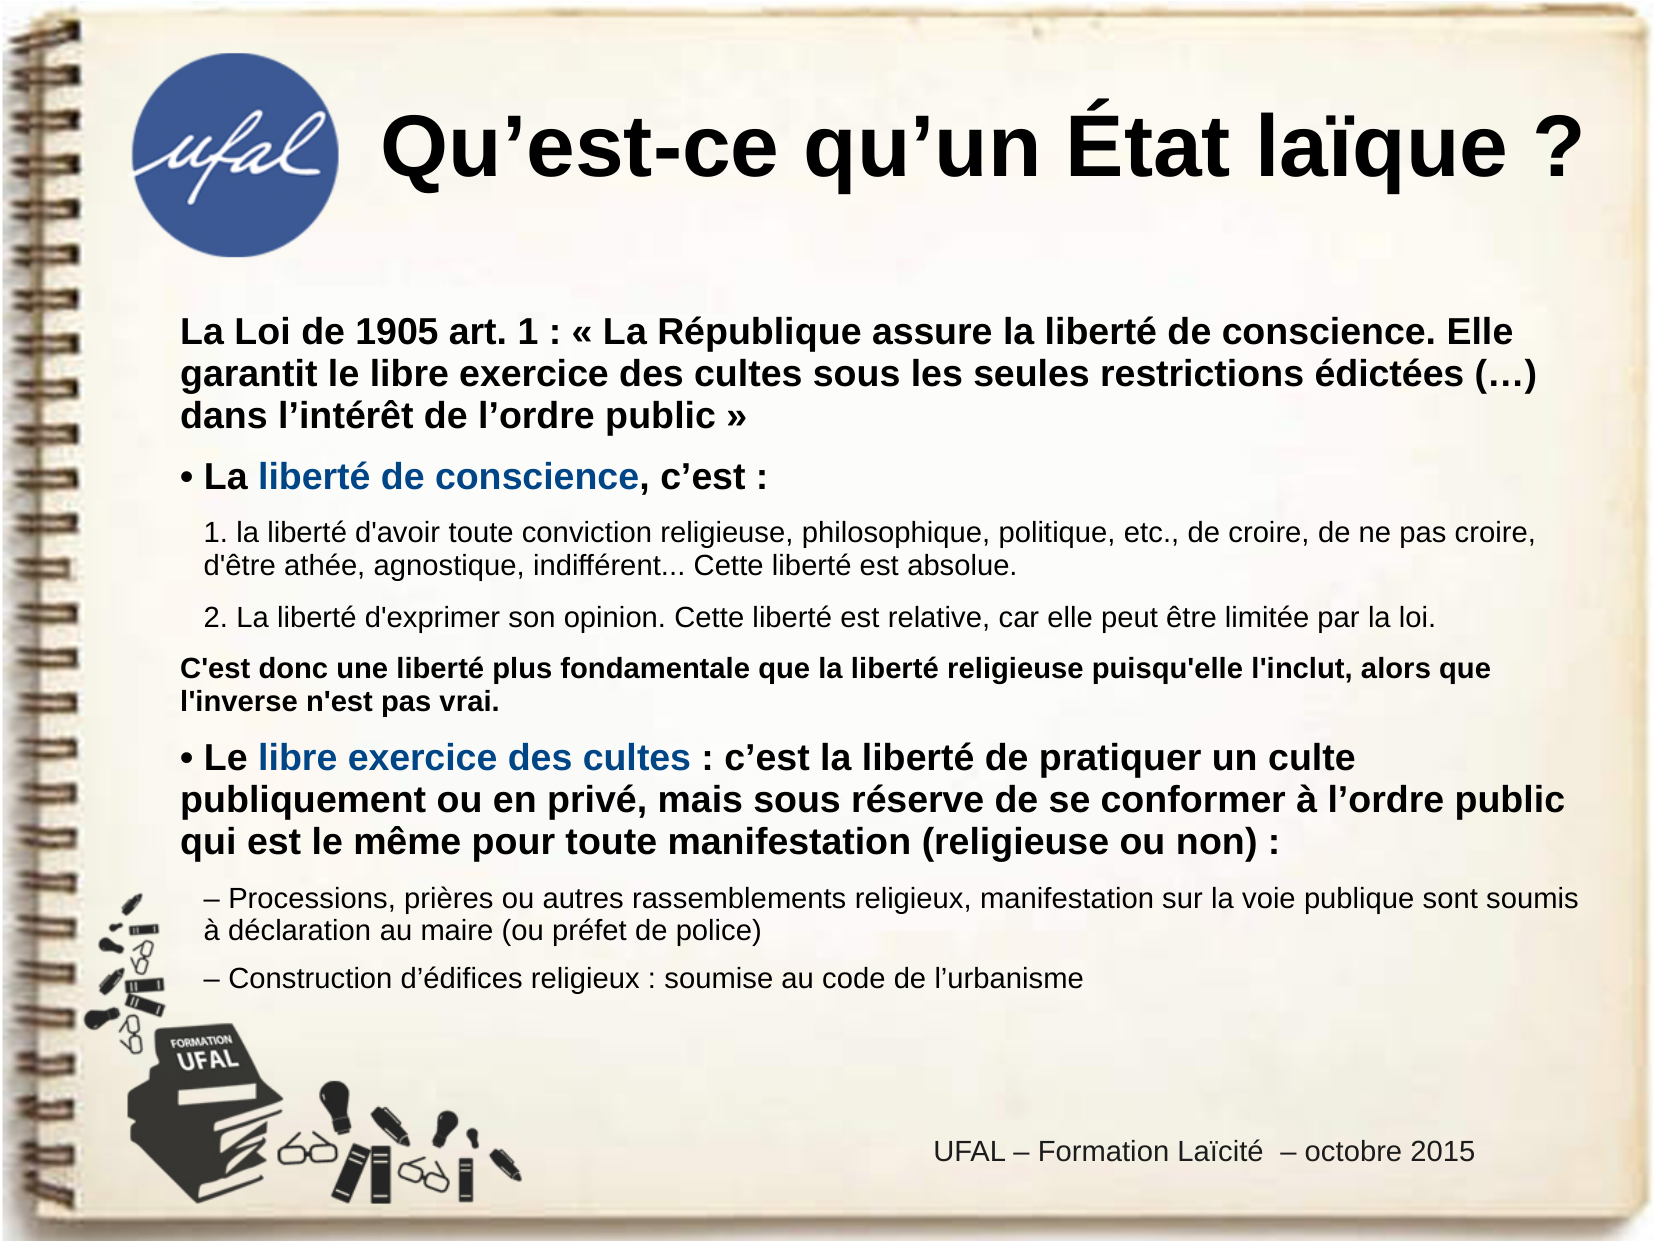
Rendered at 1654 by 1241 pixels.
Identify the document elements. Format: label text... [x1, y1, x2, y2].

text_box UFAL – Formation Laïcité – octobre 2015 [826, 1133, 1583, 1170]
text_box La Loi de 1905 art. 1 : « La République assure la liberté de conscience. Elle garantit le libre exercice des cultes sous les seules restrictions édictées (…) dans l’intérêt de l’ordre public » • La liberté de conscience, c’est : 1. la liberté d'avoir toute conviction religieuse, philosophique, politique, etc., de croire, de ne pas croire, d'être athée, agnostique, indifférent... Cette liberté est absolue. 2. La liberté d'exprimer son opinion. Cette liberté est relative, car elle peut être limitée par la loi. C'est donc une liberté plus fondamentale que la liberté religieuse puisqu'elle l'inclut, alors que l'inverse n'est pas vrai. • Le libre exercice des cultes : c’est la liberté de pratiquer un culte publiquement ou en privé, mais sous réserve de se conformer à l’ordre public qui est le même pour toute manifestation (religieuse ou non) : – Processions, prières ou autres rassemblements religieux, manifestation sur la voie publique sont soumis à déclaration au maire (ou préfet de police) – Construction d’édifices religieux : soumise au code de l’urbanisme [165, 295, 1607, 1011]
text_box Qu’est-ce qu’un État laïque ? [366, 70, 1607, 221]
picture [0, 1, 1654, 1241]
